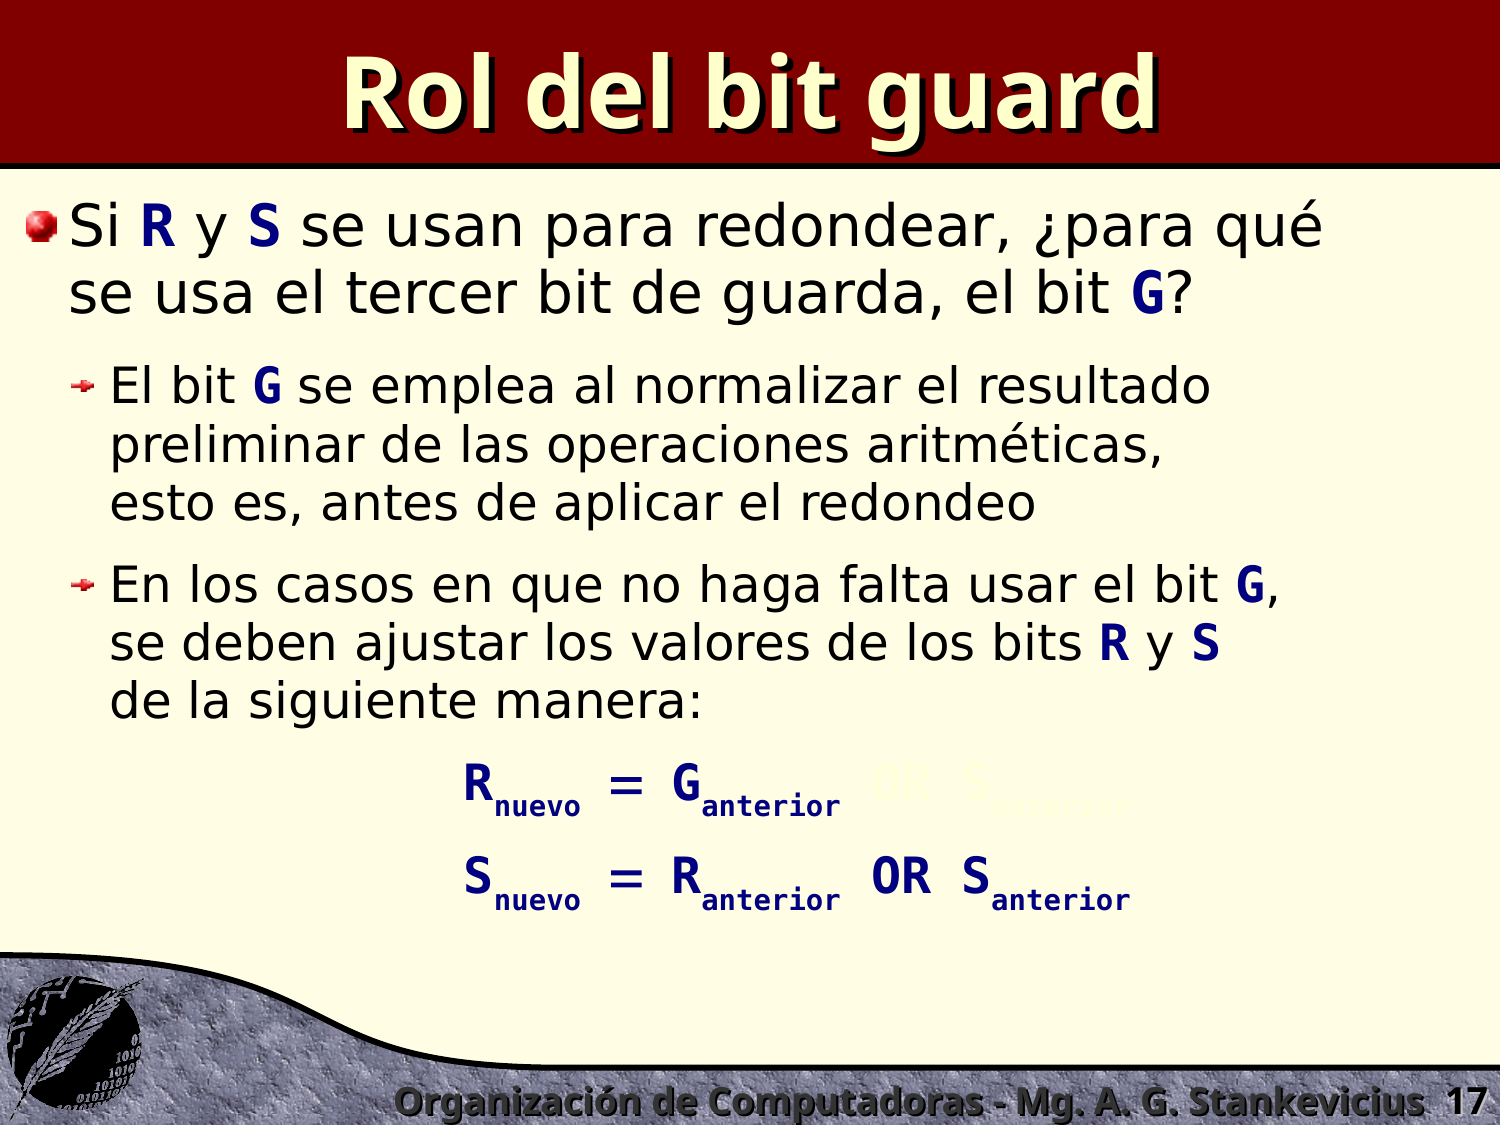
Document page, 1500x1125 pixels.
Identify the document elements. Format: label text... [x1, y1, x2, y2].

picture [1058, 1100, 1065, 1110]
picture [802, 1100, 806, 1110]
title Rol del bit guard [15, 5, 1485, 160]
picture [448, 1100, 455, 1110]
picture [0, 959, 1500, 1125]
list Si R y S se usan para redondear, ¿para qué se usa el tercer bit de guarda, el bit G? El bit G se emplea al normalizar el resultado preliminar de las operaciones aritméticas, esto es, antes de aplicar el redondeo En los casos en que no haga falta usar el bit G, se deben ajustar los valores de los bits R y S de la siguiente manera: Rnuevo = Ganterior OR Santerior Snuevo = Ranterior OR Santerior [11, 192, 1486, 935]
